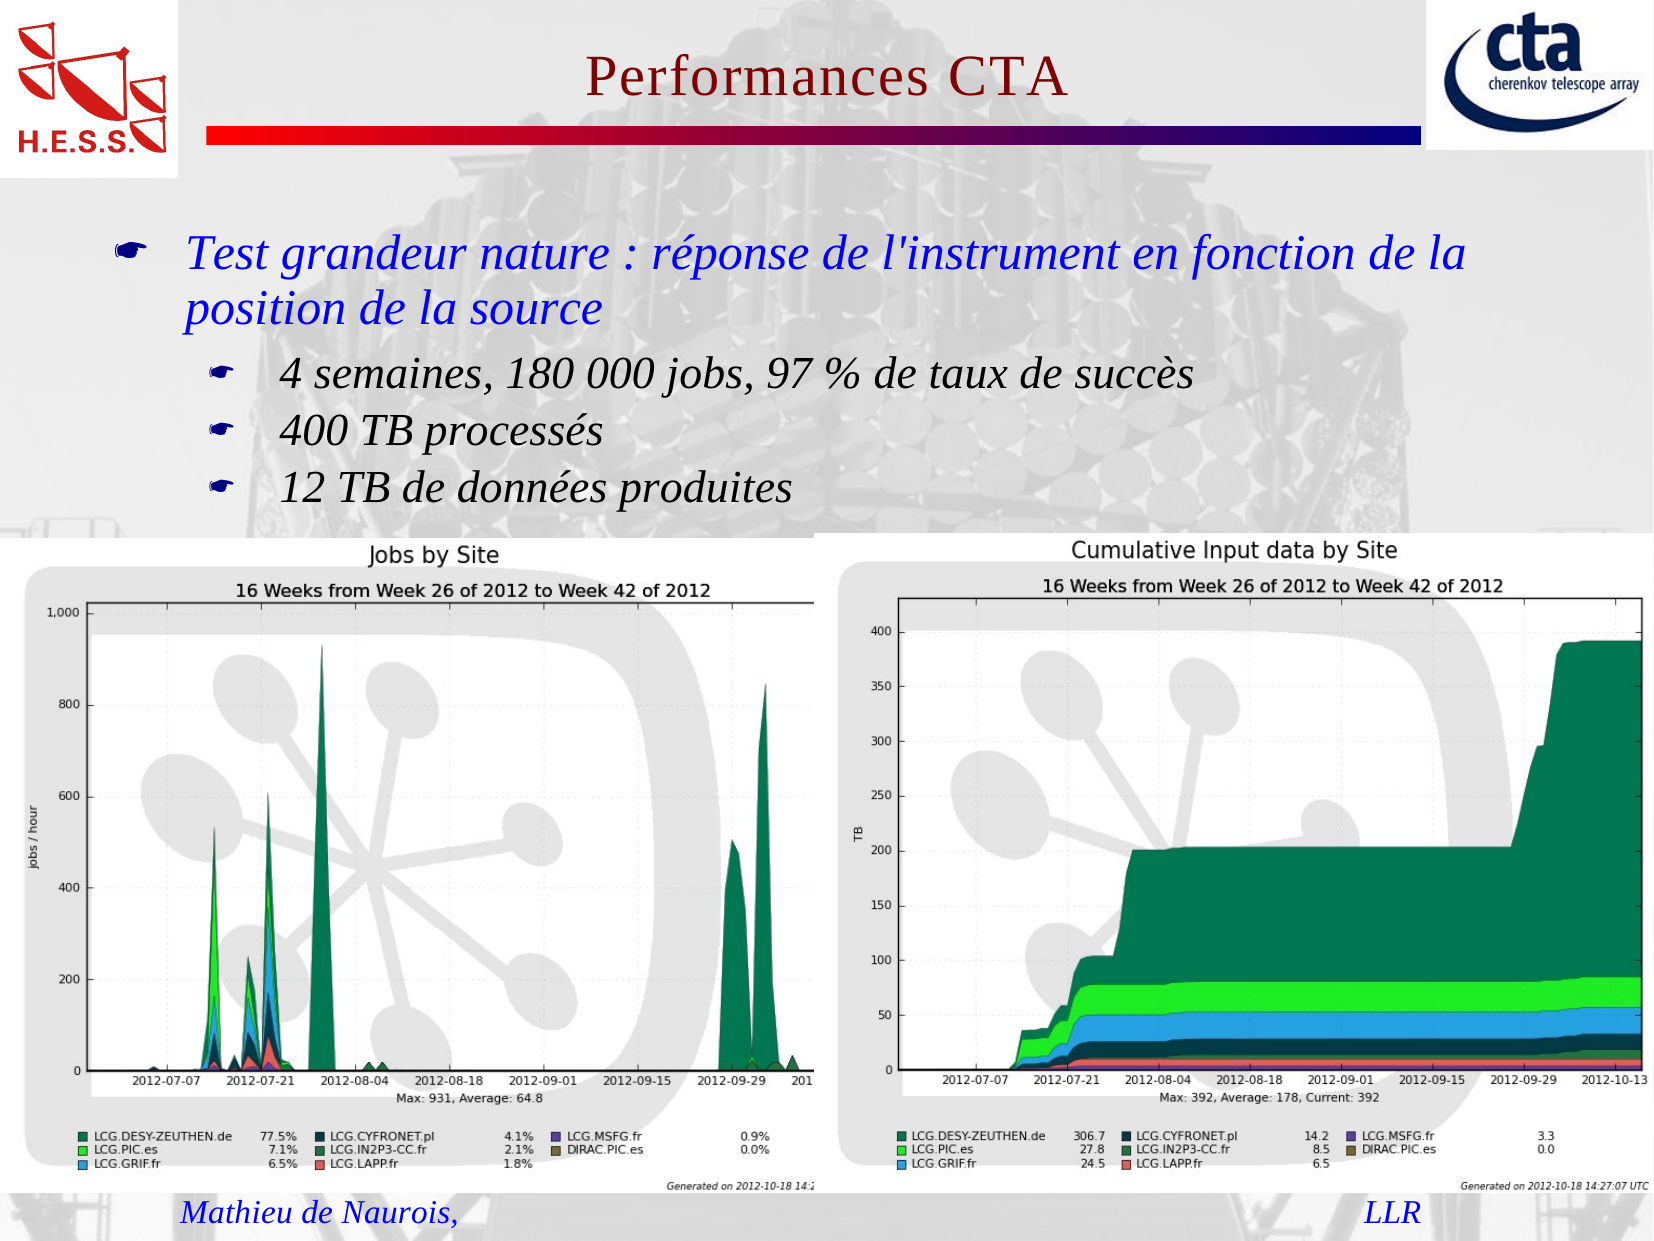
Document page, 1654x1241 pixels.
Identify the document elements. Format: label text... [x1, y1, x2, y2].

picture [0, 0, 178, 178]
picture [0, 533, 1654, 1193]
title Performances CTA [121, 29, 1534, 122]
picture [1426, 0, 1654, 150]
list Test grandeur nature : réponse de l'instrument en fonction de la position de la source 4 semaines, 180 000 jobs, 97 % de taux de succès 400 TB processés 12 TB de données produites [102, 224, 1515, 538]
